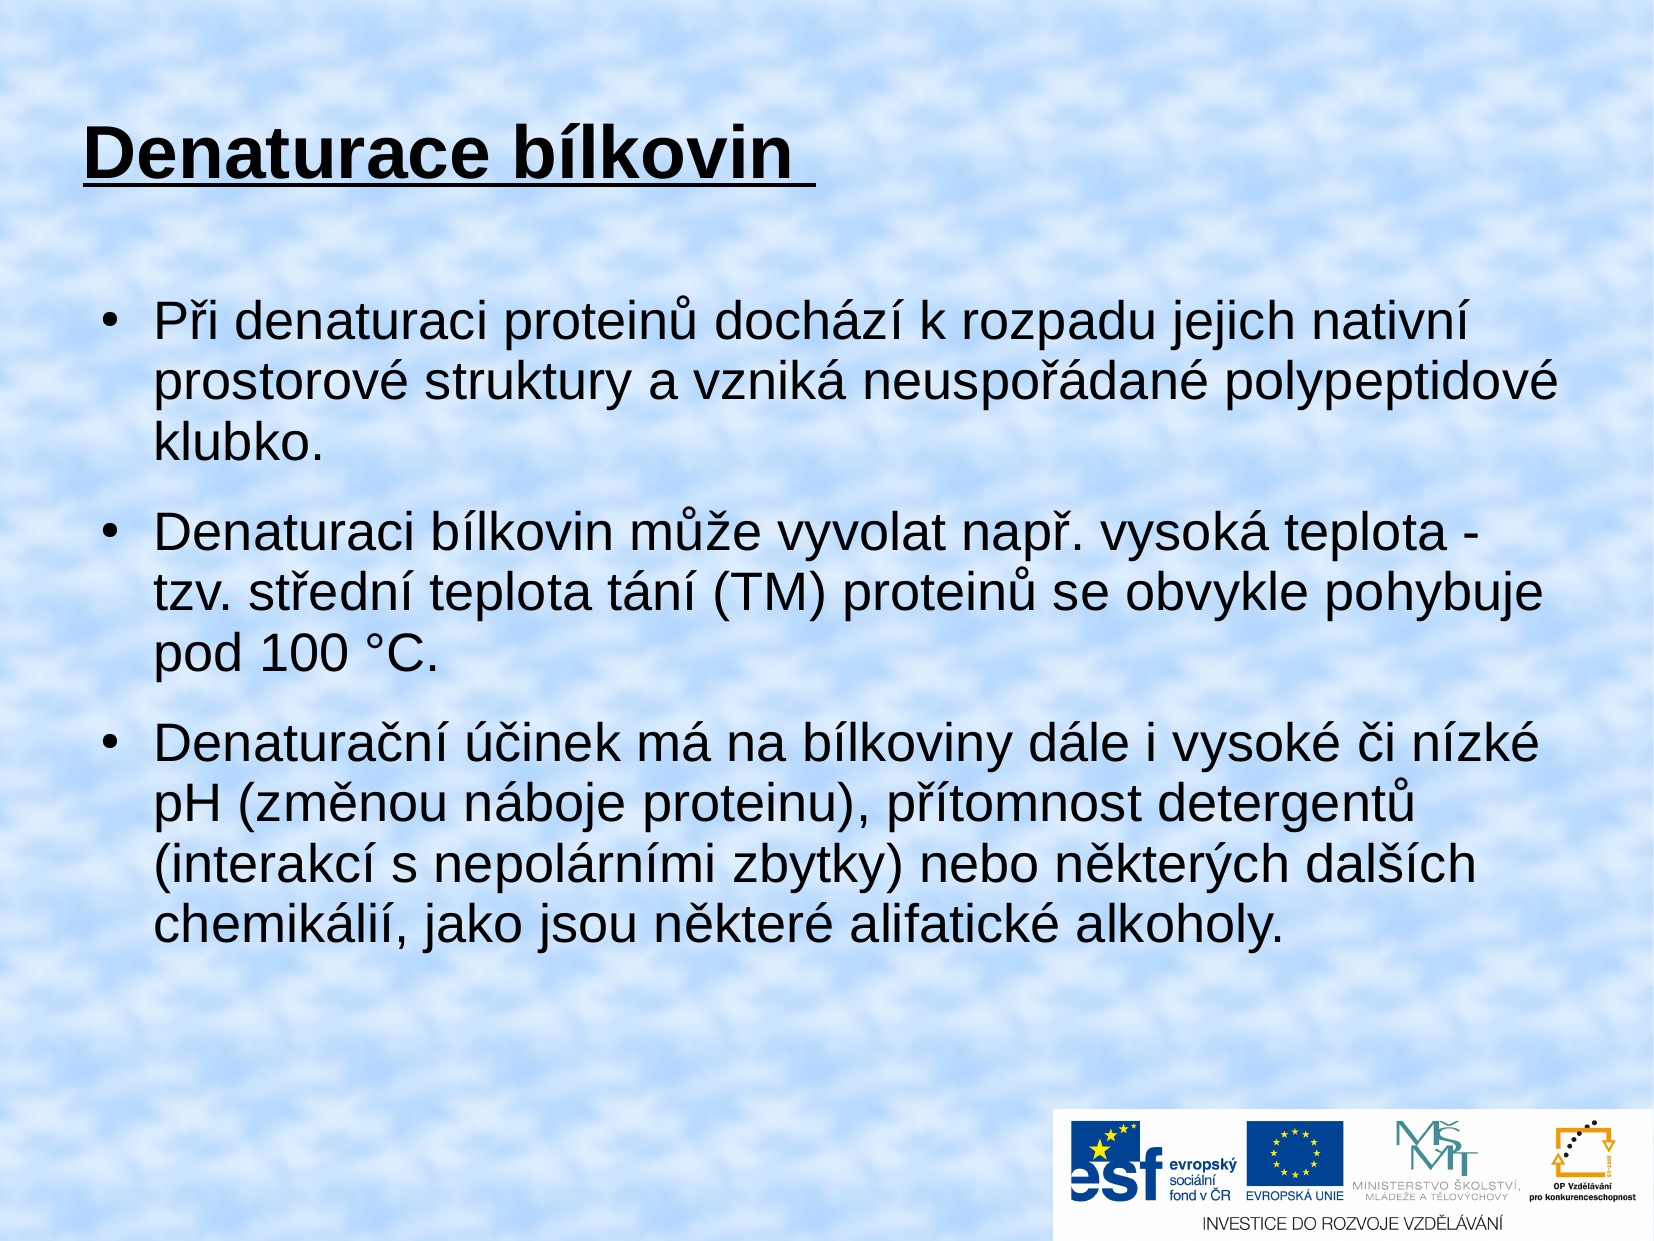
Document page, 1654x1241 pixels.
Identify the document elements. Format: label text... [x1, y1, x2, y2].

list Při denaturaci proteinů dochází k rozpadu jejich nativní prostorové struktury a vzniká neuspořádané polypeptidové klubko. Denaturaci bílkovin může vyvolat např. vysoká teplota - tzv. střední teplota tání (TM) proteinů se obvykle pohybuje pod 100 °C. Denaturační účinek má na bílkoviny dále i vysoké či nízké pH (změnou náboje proteinu), přítomnost detergentů (interakcí s nepolárními zbytky) nebo některých dalších chemikálií, jako jsou některé alifatické alkoholy. [82, 290, 1571, 1109]
title Denaturace bílkovin [82, 49, 1571, 257]
picture [0, 0, 1654, 1241]
